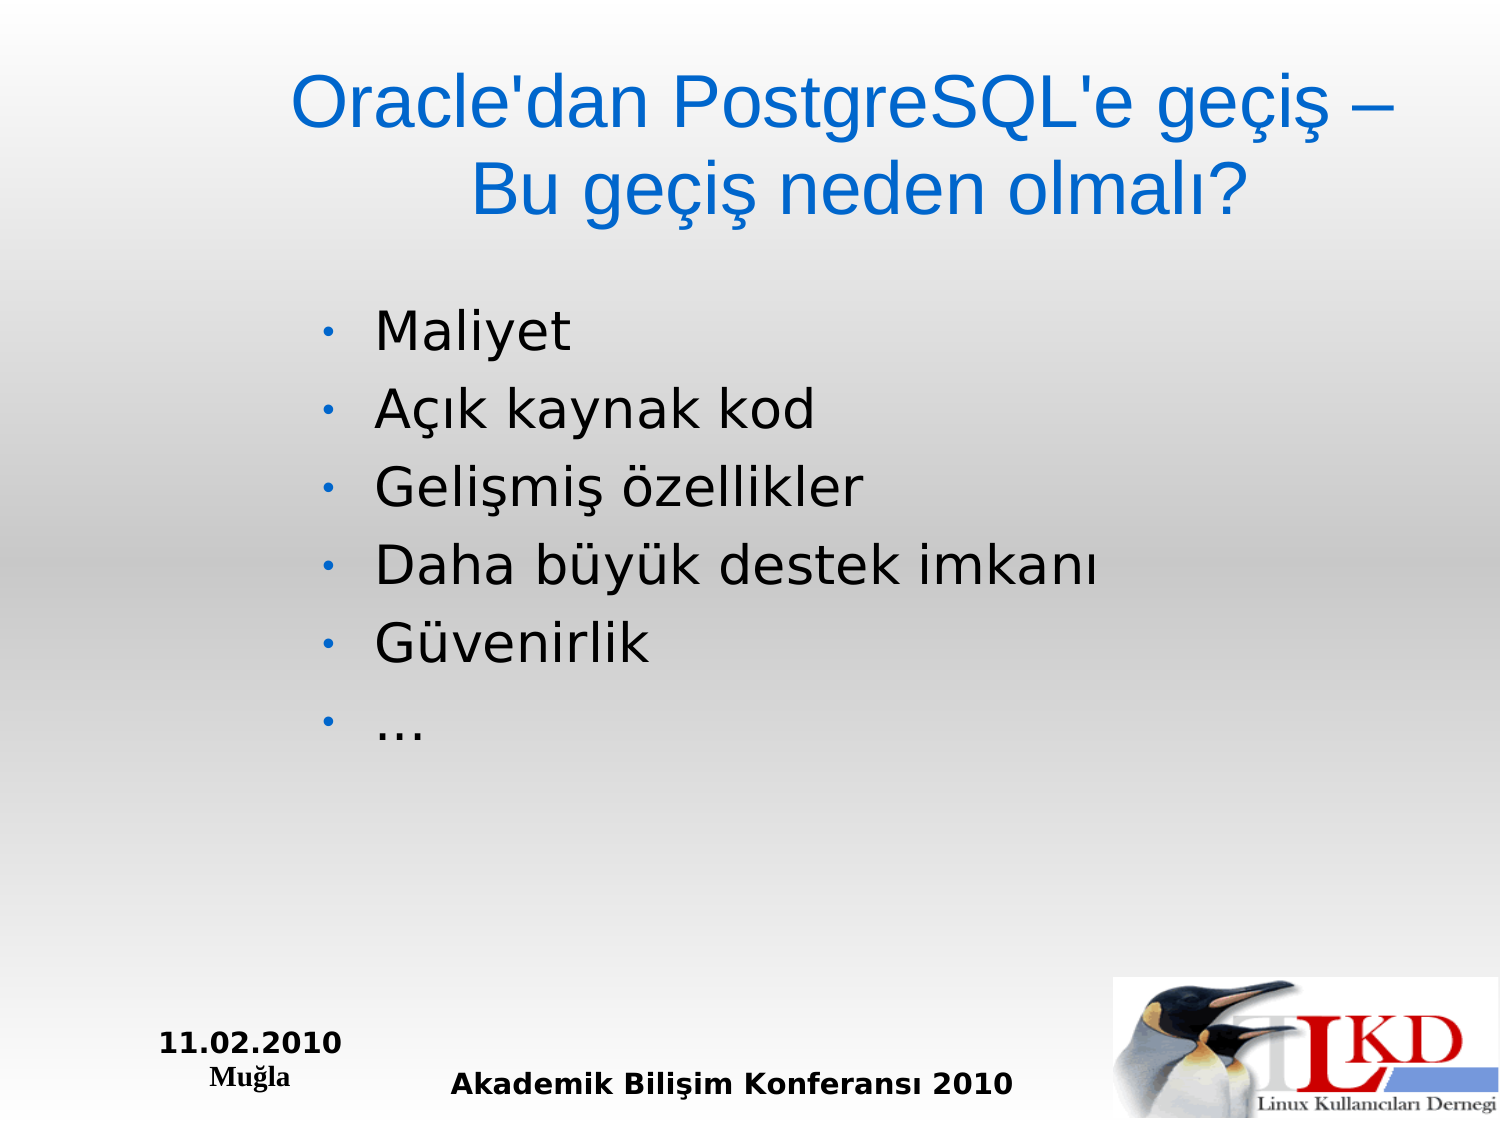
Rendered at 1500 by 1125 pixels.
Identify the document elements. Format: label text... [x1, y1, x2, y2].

list Maliyet Açık kaynak kod Gelişmiş özellikler Daha büyük destek imkanı Güvenirlik ... [224, 299, 1425, 975]
title Oracle'dan PostgreSQL'e geçiş – Bu geçiş neden olmalı? [224, 49, 1425, 238]
picture [1113, 977, 1499, 1118]
